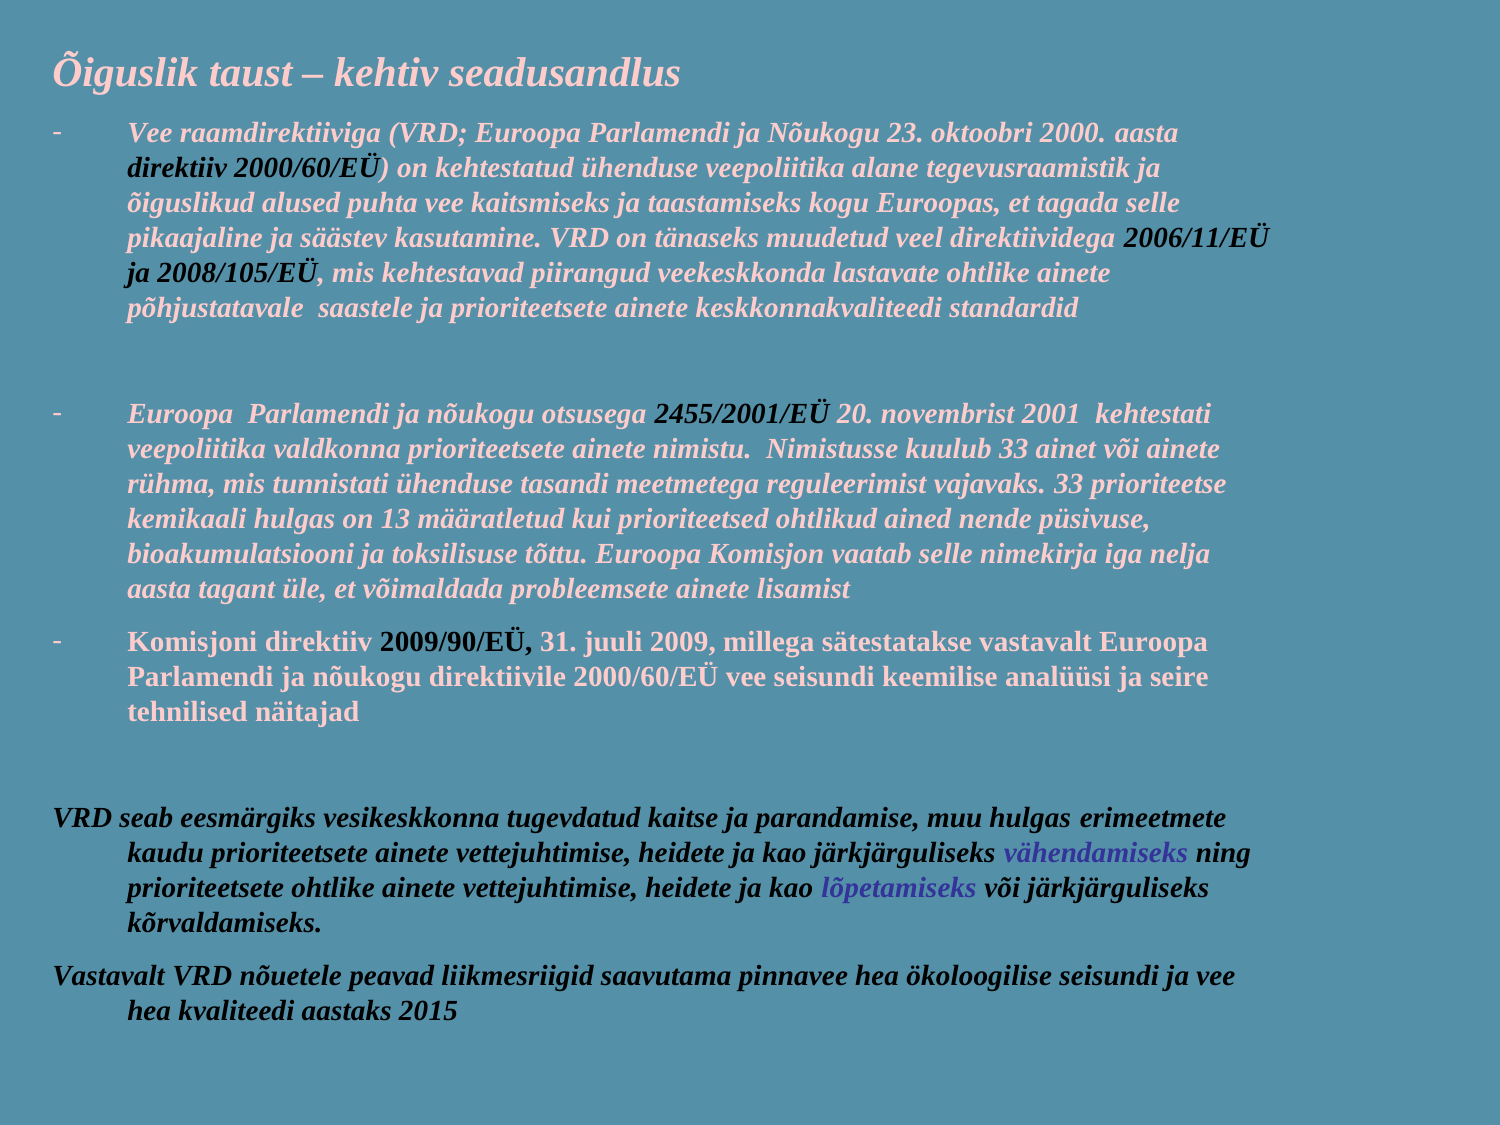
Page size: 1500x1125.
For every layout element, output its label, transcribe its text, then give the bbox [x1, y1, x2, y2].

text_box Õiguslik taust – kehtiv seadusandlus Vee raamdirektiiviga (VRD; Euroopa Parlamendi ja Nõukogu 23. oktoobri 2000. aasta direktiiv 2000/60/EÜ) on kehtestatud ühenduse veepoliitika alane tegevusraamistik ja õiguslikud alused puhta vee kaitsmiseks ja taastamiseks kogu Euroopas, et tagada selle pikaajaline ja säästev kasutamine. VRD on tänaseks muudetud veel direktiividega 2006/11/EÜ ja 2008/105/EÜ, mis kehtestavad piirangud veekeskkonda lastavate ohtlike ainete põhjustatavale saastele ja prioriteetsete ainete keskkonnakvaliteedi standardid Euroopa Parlamendi ja nõukogu otsusega 2455/2001/EÜ 20. novembrist 2001 kehtestati veepoliitika valdkonna prioriteetsete ainete nimistu. Nimistusse kuulub 33 ainet või ainete rühma, mis tunnistati ühenduse tasandi meetmetega reguleerimist vajavaks. 33 prioriteetse kemikaali hulgas on 13 määratletud kui prioriteetsed ohtlikud ained nende püsivuse, bioakumulatsiooni ja toksilisuse tõttu. Euroopa Komisjon vaatab selle nimekirja iga nelja aasta tagant üle, et võimaldada probleemsete ainete lisamist Komisjoni direktiiv 2009/90/EÜ, 31. juuli 2009, millega sätestatakse vastavalt Euroopa Parlamendi ja nõukogu direktiivile 2000/60/EÜ vee seisundi keemilise analüüsi ja seire tehnilised näitajad VRD seab eesmärgiks vesikeskkonna tugevdatud kaitse ja parandamise, muu hulgas erimeetmete kaudu prioriteetsete ainete vettejuhtimise, heidete ja kao järkjärguliseks vähendamiseks ning prioriteetsete ohtlike ainete vettejuhtimise, heidete ja kao lõpetamiseks või järkjärguliseks kõrvaldamiseks. Vastavalt VRD nõuetele peavad liikmesriigid saavutama pinnavee hea ökoloogilise seisundi ja vee hea kvaliteedi aastaks 2015 [37, 37, 1290, 1035]
